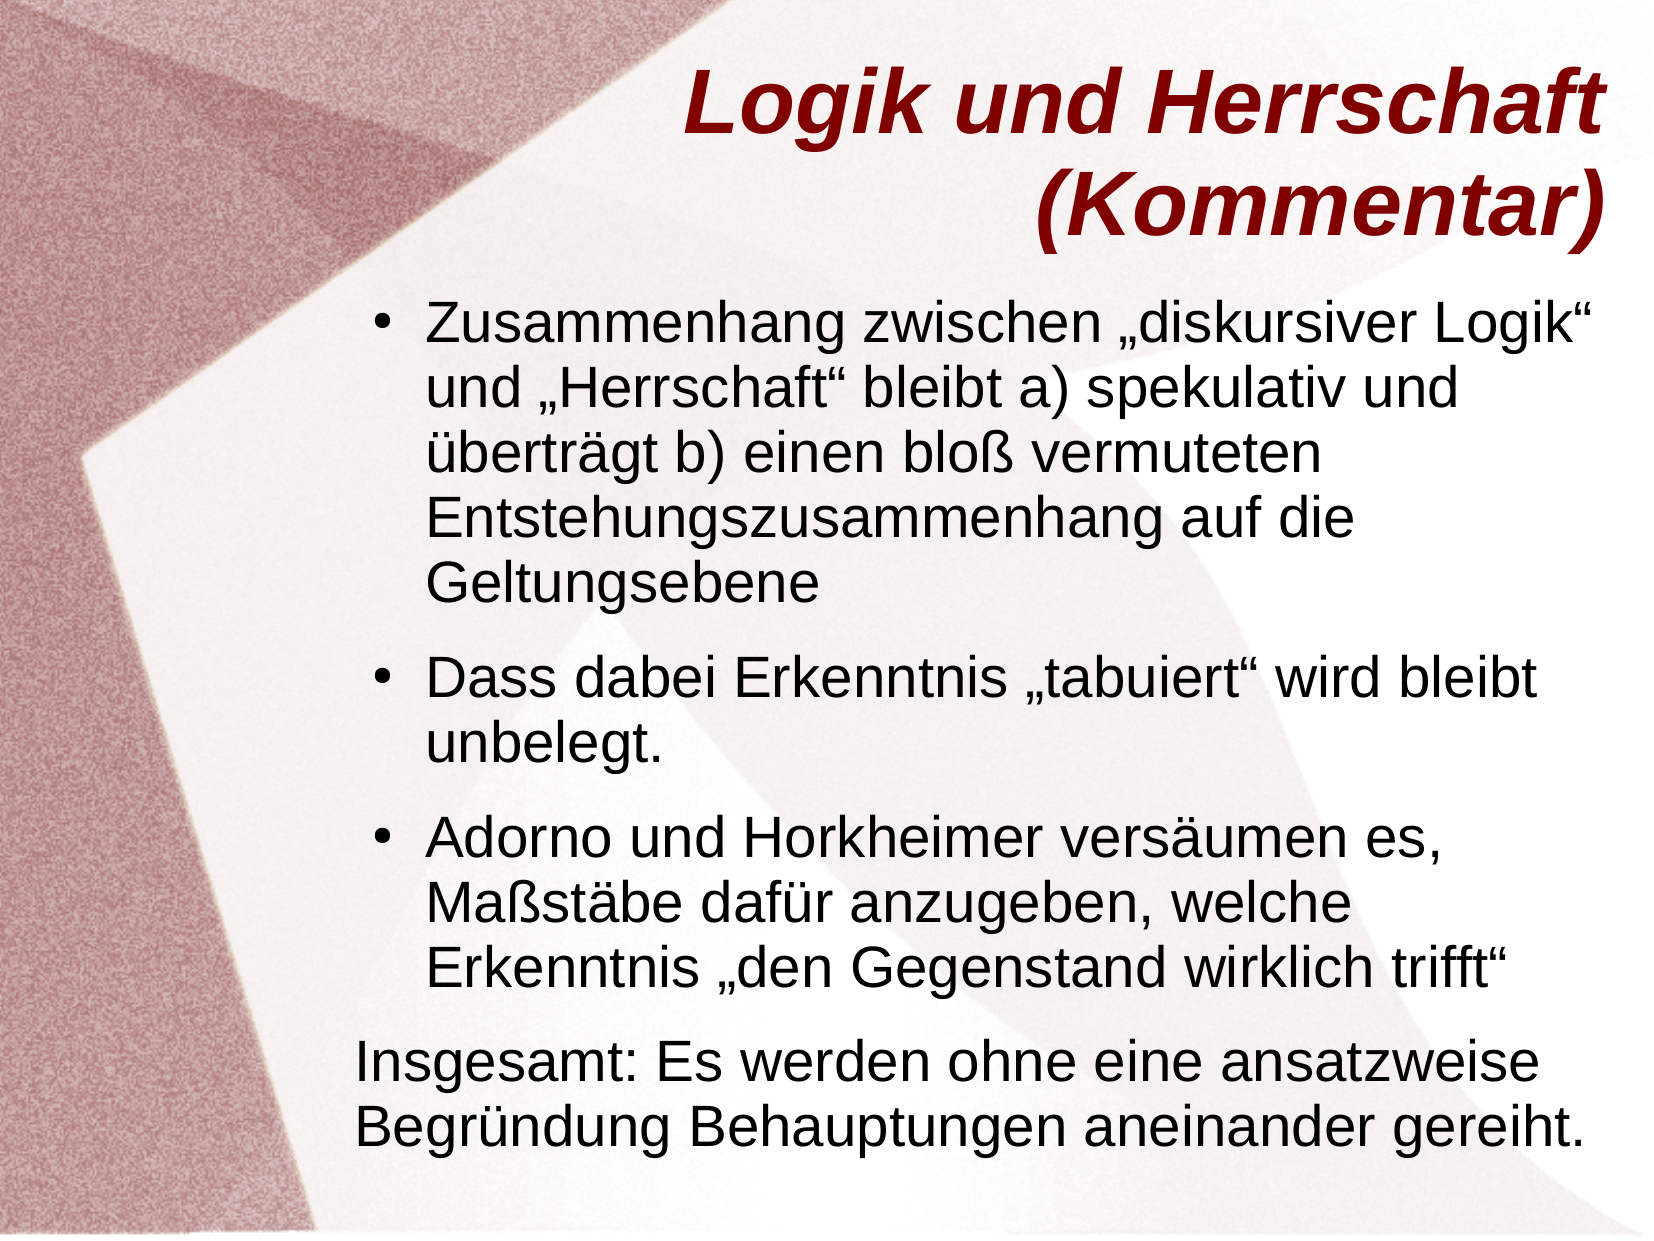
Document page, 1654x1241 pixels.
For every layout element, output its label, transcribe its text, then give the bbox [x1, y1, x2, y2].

title Logik und Herrschaft (Kommentar) [596, 50, 1607, 256]
list Zusammenhang zwischen „diskursiver Logik“ und „Herrschaft“ bleibt a) spekulativ und überträgt b) einen bloß vermuteten Entstehungszusammenhang auf die Geltungsebene Dass dabei Erkenntnis „tabuiert“ wird bleibt unbelegt. Adorno und Horkheimer versäumen es, Maßstäbe dafür anzugeben, welche Erkenntnis „den Gegenstand wirklich trifft“ Insgesamt: Es werden ohne eine ansatzweise Begründung Behauptungen aneinander gereiht. [354, 290, 1601, 1160]
picture [0, 0, 1654, 1241]
